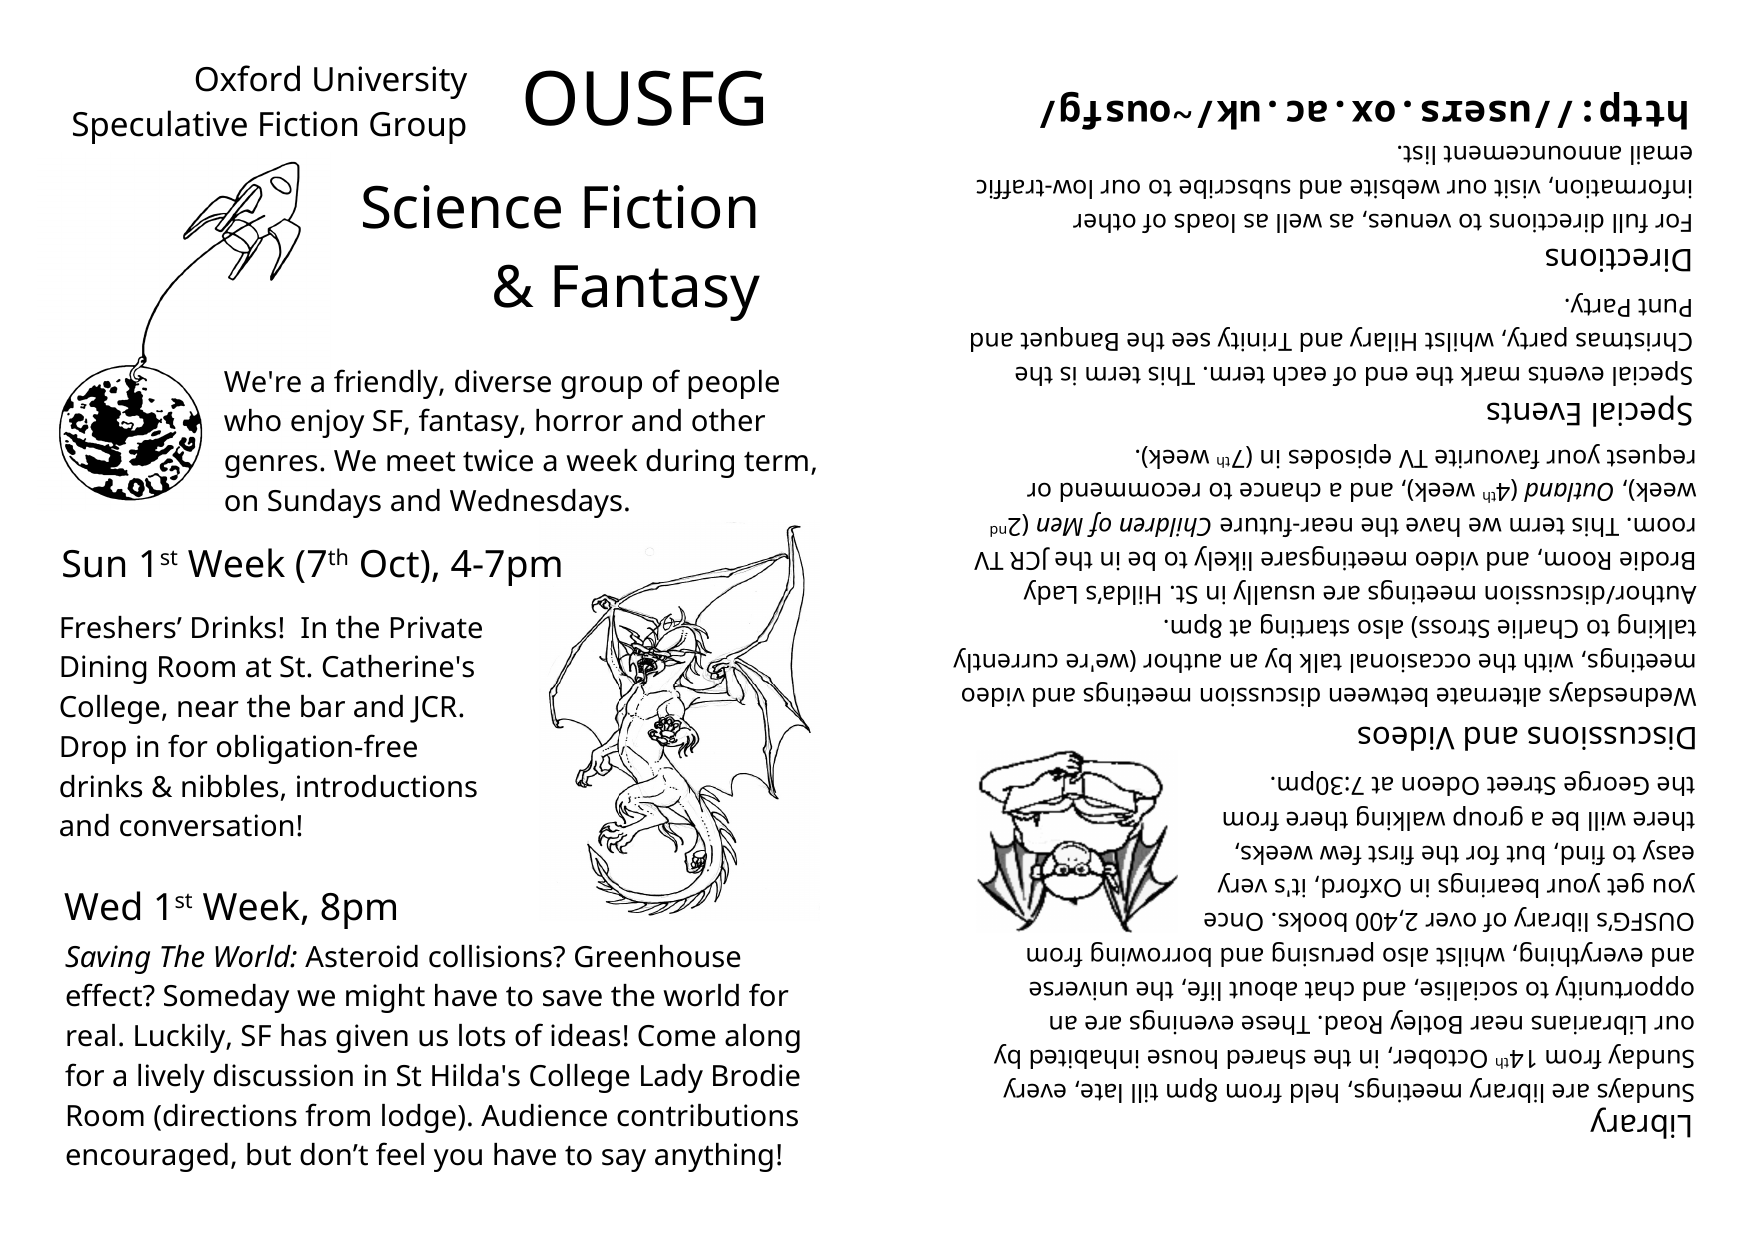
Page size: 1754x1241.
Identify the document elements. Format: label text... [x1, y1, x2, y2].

text_box Special events mark the end of each term. This term is the Christmas party, whilst Hilary and Trinity see the Banquet and Punt Party. [930, 297, 1709, 403]
text_box Directions [1509, 221, 1709, 291]
text_box Wednesdays alternate between discussion meetings and video meetings, with the occasional talk by an author (we're currently talking to Charlie Stross) also starting at 8pm. Author/discussion meetings are usually in St. Hilda’s Lady Brodie Room, and video meetingsare likely to be in the JCR TV room. This term we have the near-future Children of Men (2nd week), Outland (4th week), and a chance to recommend or request your favourite TV episodes in (7th week). [933, 449, 1712, 723]
text_box Wed 1st Week, 8pm [49, 873, 456, 947]
picture [539, 536, 820, 922]
text_box Sun 1st Week (7th Oct), 4-7pm [46, 529, 656, 589]
text_box http://users.ox.ac.uk/~ousfg/ [885, 89, 1704, 149]
text_box We're a friendly, diverse group of people who enjoy SF, fantasy, horror and other genres. We meet twice a week during term, on Sundays and Wednesdays. [209, 353, 848, 536]
text_box Special Events [1438, 370, 1709, 445]
text_box Science Fiction & Fantasy [345, 158, 930, 367]
text_box Sundays are library meetings, held from 8pm till late, every Sunday from 14th October, in the shared house inhabited by our Librarians near Botley Road. These evenings are an opportunity to socialise, and chat about life, the universe and everything, whilst also perusing and borrowing from OUSFG’s library of over 2,400 books. Once you get your bearings in Oxford, it's very easy to find, but for the first few weeks, there will be a group walking there from the George Street Odeon at 7:30pm. [949, 731, 1711, 1119]
text_box For full directions to venues, as well as loads of other information, visit our website and subscribe to our low-traffic email announcement list. [947, 144, 1709, 249]
text_box Saving The World: Asteroid collisions? Greenhouse effect? Someday we might have to save the world for real. Luckily, SF has given us lots of ideas! Come along for a lively discussion in St Hilda's College Lady Brodie Room (directions from lodge). Audience contributions encouraged, but don’t feel you have to say anything! [50, 928, 839, 1211]
text_box Discussions and Videos [1292, 694, 1713, 769]
text_box Oxford University Speculative Fiction Group [56, 48, 538, 178]
picture [37, 152, 331, 511]
text_box Library [1558, 1083, 1709, 1157]
text_box OUSFG [506, 37, 876, 142]
text_box Freshers’ Drinks! In the Private Dining Room at St. Catherine's College, near the bar and JCR. Drop in for obligation-free drinks & nibbles, introductions and conversation! [43, 599, 525, 856]
